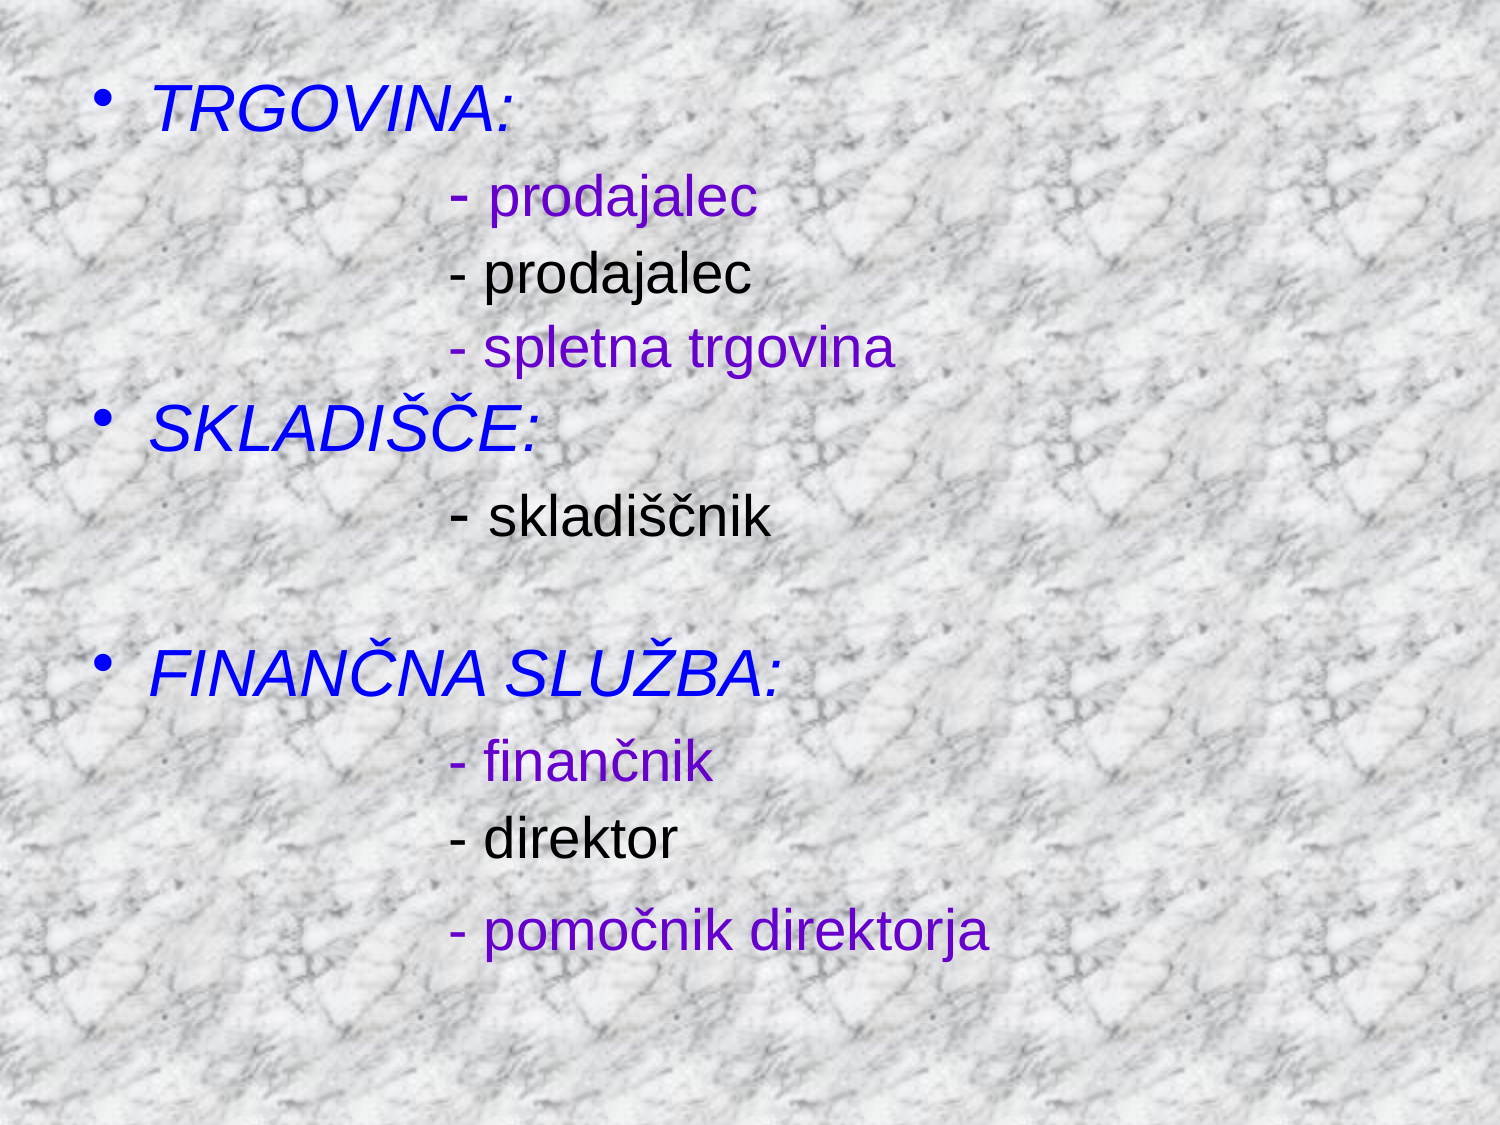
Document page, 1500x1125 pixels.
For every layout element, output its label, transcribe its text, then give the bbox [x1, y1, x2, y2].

picture [0, 0, 1500, 1125]
list TRGOVINA: - prodajalec - prodajalec - spletna trgovina SKLADIŠČE: - skladiščnik FINANČNA SLUŽBA: - finančnik - direktor - pomočnik direktorja [76, 66, 1427, 1022]
